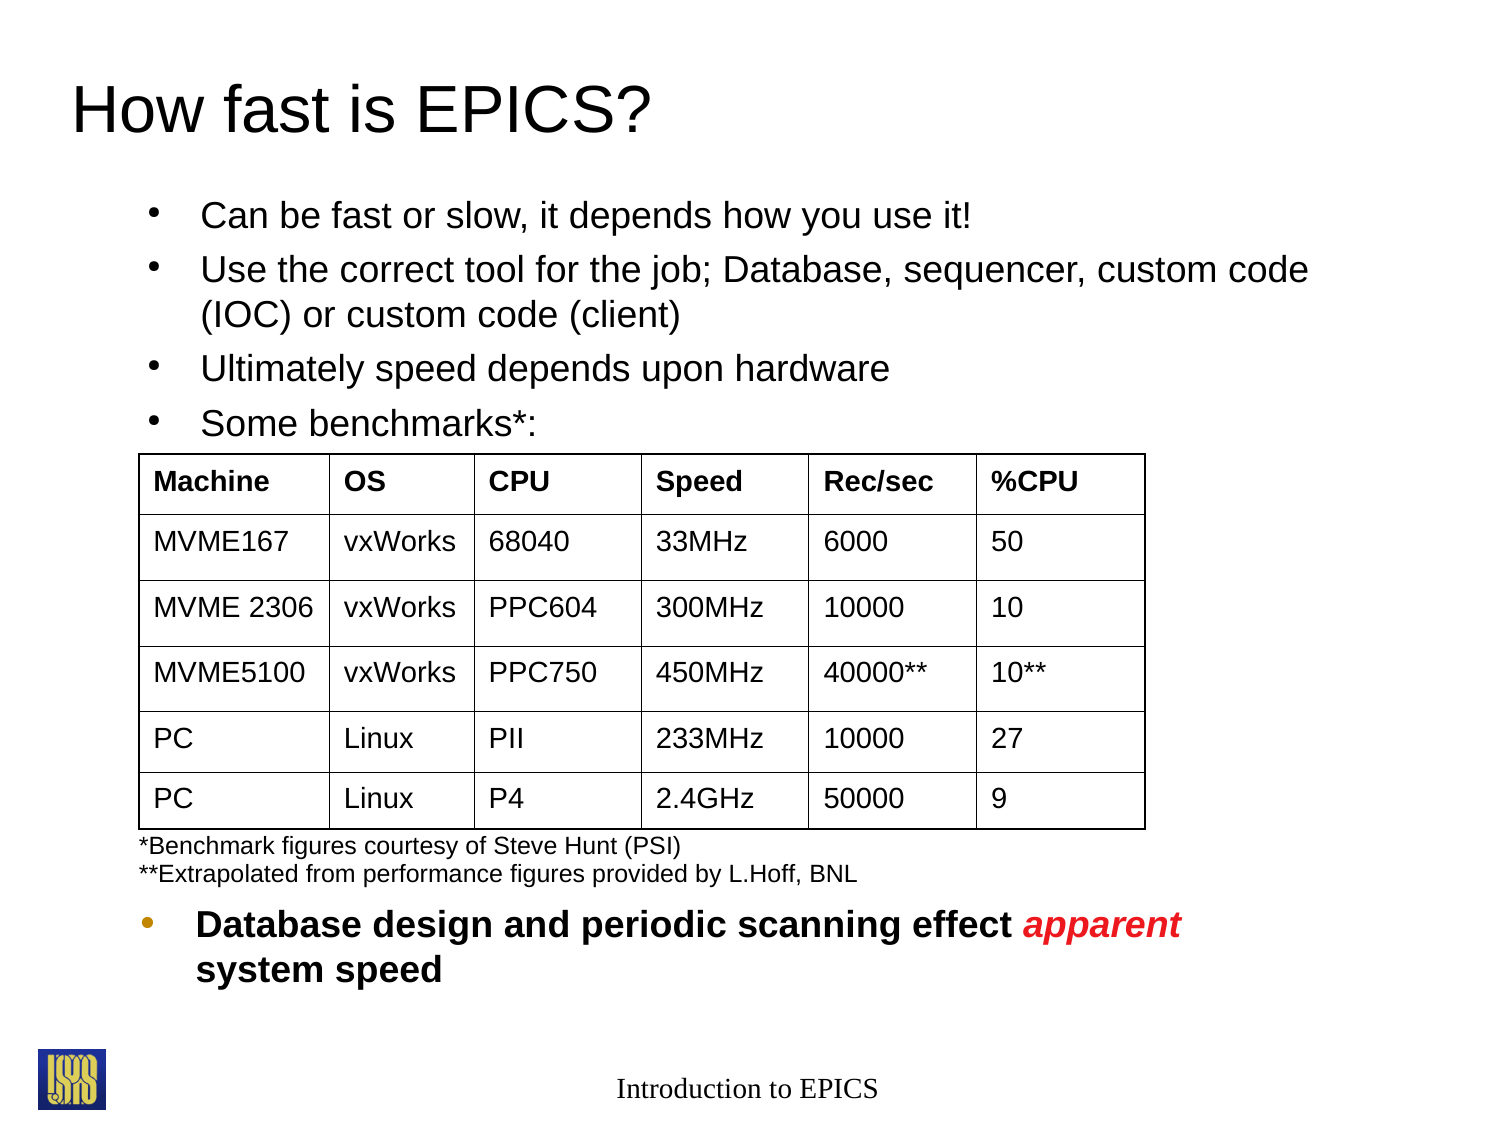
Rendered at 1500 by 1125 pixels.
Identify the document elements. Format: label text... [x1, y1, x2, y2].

table_cell Linux [330, 712, 474, 772]
table_cell 33MHz [642, 515, 808, 580]
table_cell 50 [977, 515, 1144, 580]
table_header OS [330, 455, 474, 514]
title How fast is EPICS? [21, 65, 1459, 154]
table_cell 233MHz [642, 712, 808, 772]
table_cell 27 [977, 712, 1144, 772]
table_header CPU [475, 455, 641, 514]
table_header Speed [642, 455, 808, 514]
table_cell 450MHz [642, 647, 808, 711]
table_cell 68040 [475, 515, 641, 580]
table_cell Linux [330, 773, 474, 828]
table_cell 10 [977, 581, 1144, 646]
table_cell P4 [475, 773, 641, 828]
table_cell MVME 2306 [140, 581, 329, 646]
table_cell PPC750 [475, 647, 641, 711]
table_cell PII [475, 712, 641, 772]
table_cell MVME167 [140, 515, 329, 580]
table_cell PC [140, 773, 329, 828]
table_cell 10000 [809, 712, 976, 772]
list Can be fast or slow, it depends how you use it! Use the correct tool for the job; Database, sequencer, custom code (IOC) or custom code (client) Ultimately speed depends upon hardware Some benchmarks*: [114, 183, 1359, 452]
text_box Database design and periodic scanning effect apparent system speed [124, 892, 1308, 999]
table_cell 10** [977, 647, 1144, 711]
table_cell 6000 [809, 515, 976, 580]
table_header Machine [140, 455, 329, 514]
table_header %CPU [977, 455, 1144, 514]
table_header Rec/sec [809, 455, 976, 514]
text_box *Benchmark figures courtesy of Steve Hunt (PSI) **Extrapolated from performance figures provided by L.Hoff, BNL [123, 828, 988, 896]
table_cell PC [140, 712, 329, 772]
table_cell 9 [977, 773, 1144, 828]
picture [38, 1049, 106, 1110]
table_cell 40000** [809, 647, 976, 711]
table_cell 300MHz [642, 581, 808, 646]
table_cell 10000 [809, 581, 976, 646]
table_cell PPC604 [475, 581, 641, 646]
table_cell vxWorks [330, 647, 474, 711]
table_cell vxWorks [330, 515, 474, 580]
table_cell MVME5100 [140, 647, 329, 711]
table_cell vxWorks [330, 581, 474, 646]
table_cell 50000 [809, 773, 976, 828]
table_cell 2.4GHz [642, 773, 808, 828]
